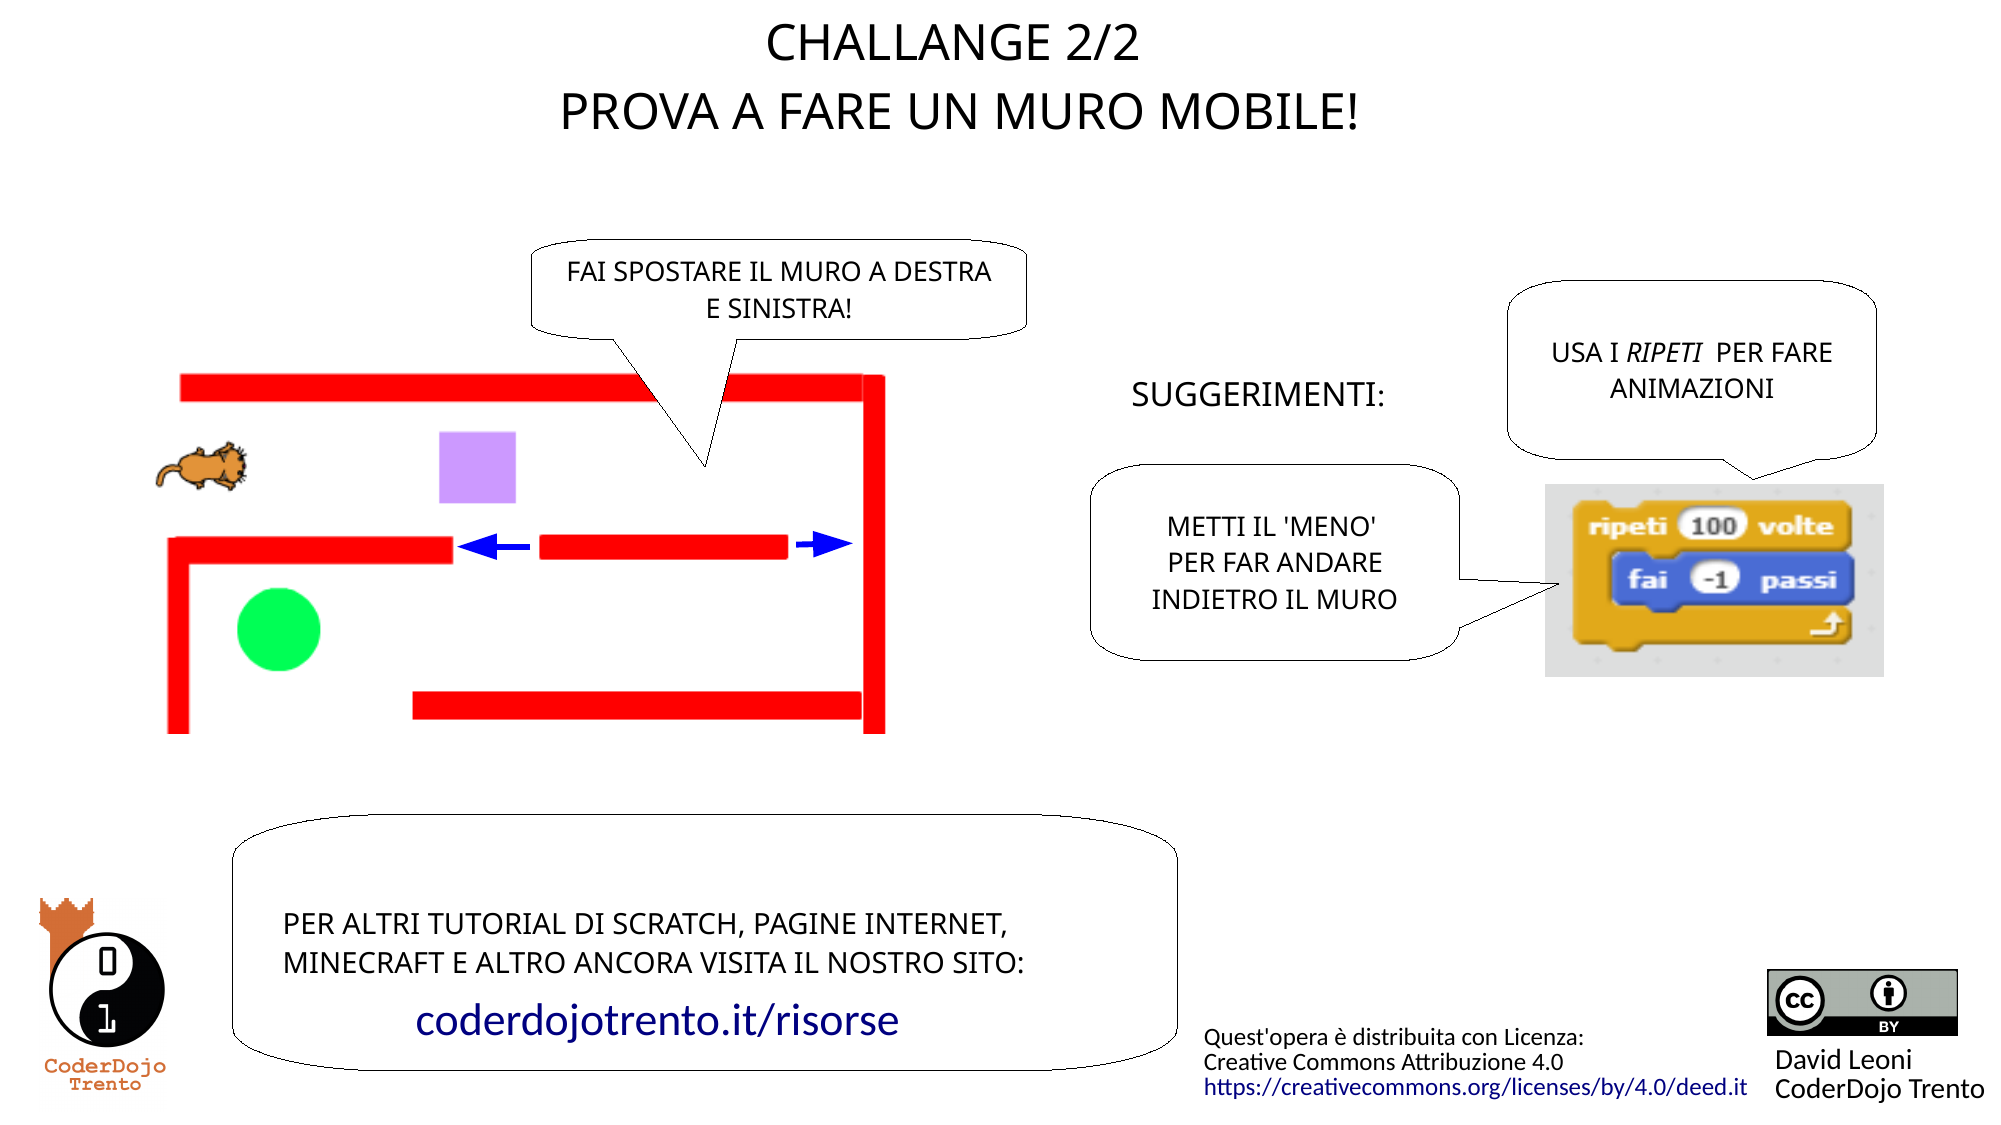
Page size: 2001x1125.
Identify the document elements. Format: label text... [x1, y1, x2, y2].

text_box CHALLANGE 2/2 PROVA A FARE UN MURO MOBILE! [0, 0, 1982, 92]
text_box coderdojotrento.it/risorse [400, 987, 947, 1087]
text_box METTI IL 'MENO' PER FAR ANDARE INDIETRO IL MURO [1090, 464, 1559, 661]
picture [1545, 484, 1884, 677]
picture [1767, 969, 1958, 1036]
picture [39, 898, 167, 1112]
picture [150, 364, 898, 734]
text_box SUGGERIMENTI: [1116, 363, 1426, 425]
text_box USA I RIPETI PER FARE ANIMAZIONI [1507, 280, 1877, 480]
text_box PER ALTRI TUTORIAL DI SCRATCH, PAGINE INTERNET, MINECRAFT E ALTRO ANCORA VISITA IL NOSTRO SITO: [232, 814, 1178, 1071]
text_box FAI SPOSTARE IL MURO A DESTRA E SINISTRA! [531, 239, 1027, 467]
